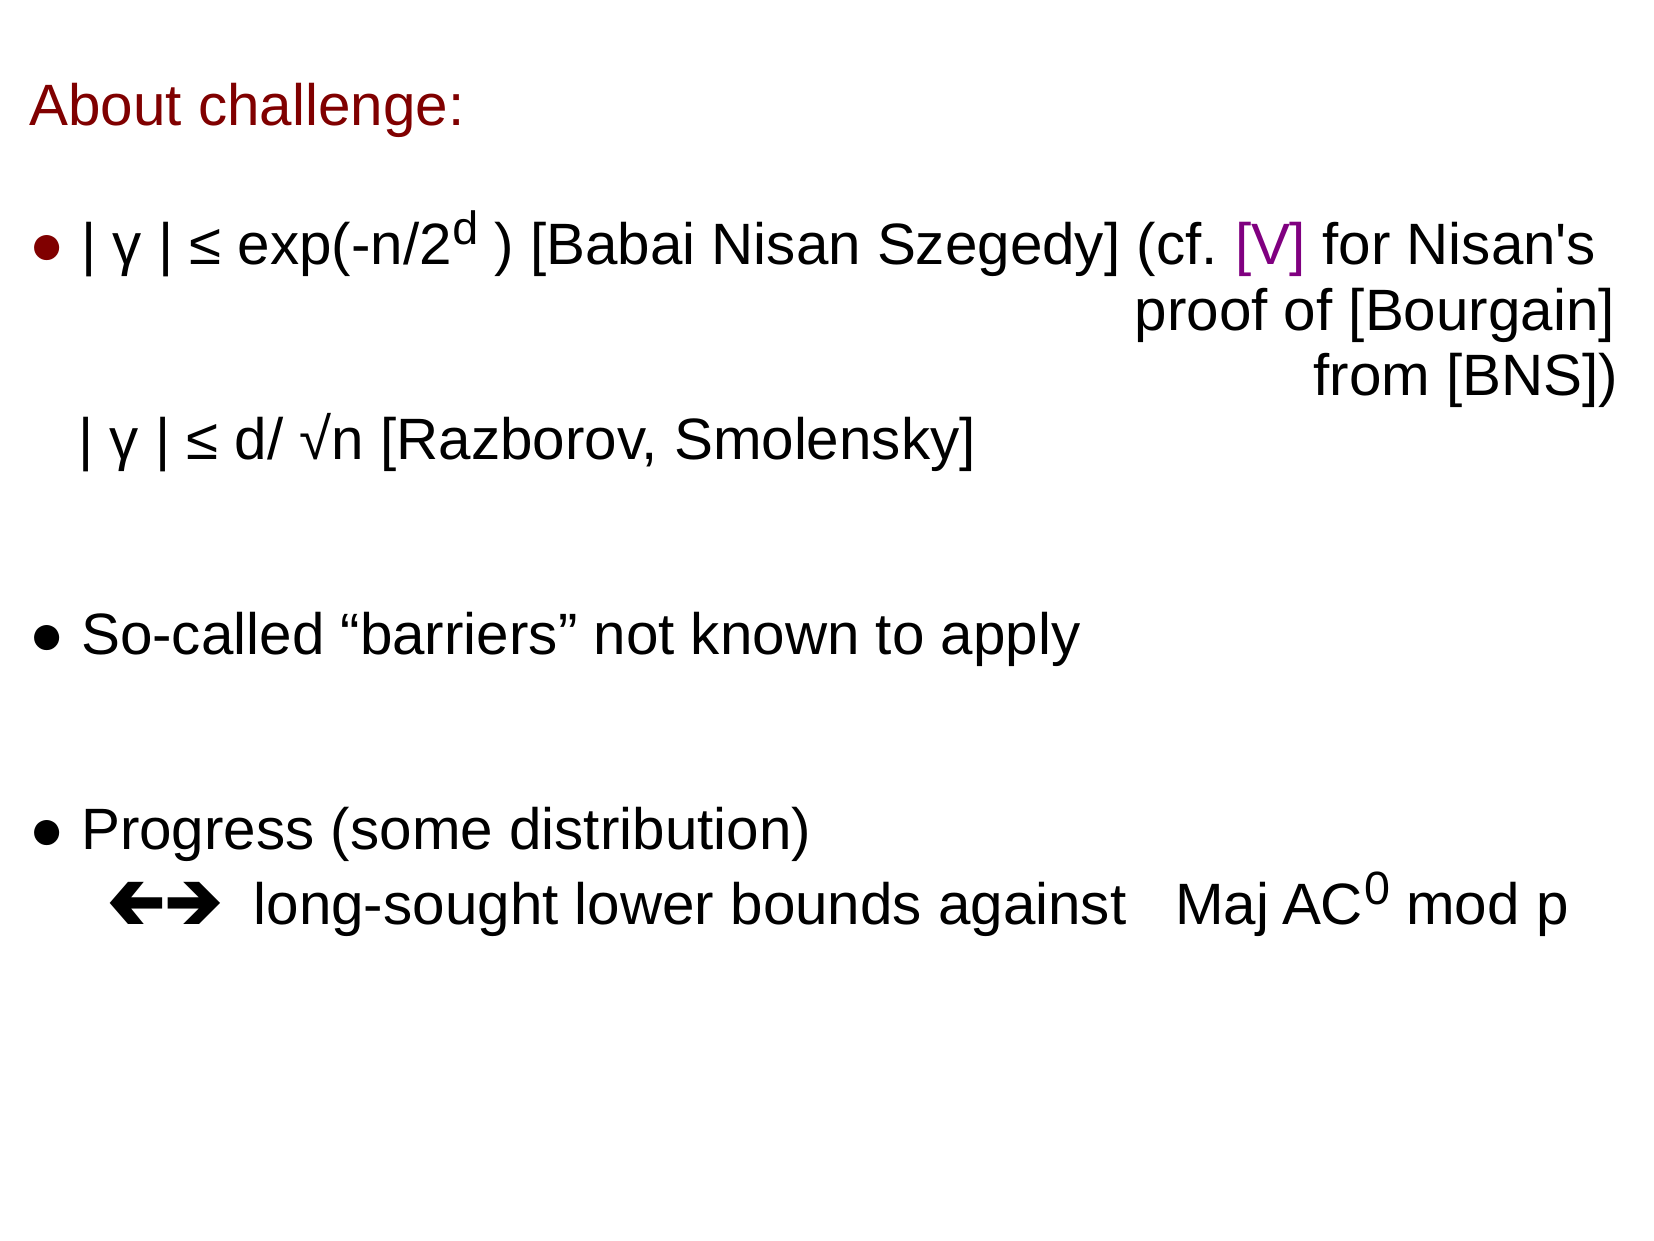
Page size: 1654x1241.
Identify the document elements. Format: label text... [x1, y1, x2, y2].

text_box About challenge: ● | γ | ≤ exp(-n/2d ) [Babai Nisan Szegedy] (cf. [V] for Nisan's proof of [Bourgain] from [BNS]) | γ | ≤ d/ √n [Razborov, Smolensky] ● So-called “barriers” not known to apply ● Progress (some distribution)  long-sought lower bounds against Maj AC0 mod p [15, 0, 1636, 1241]
